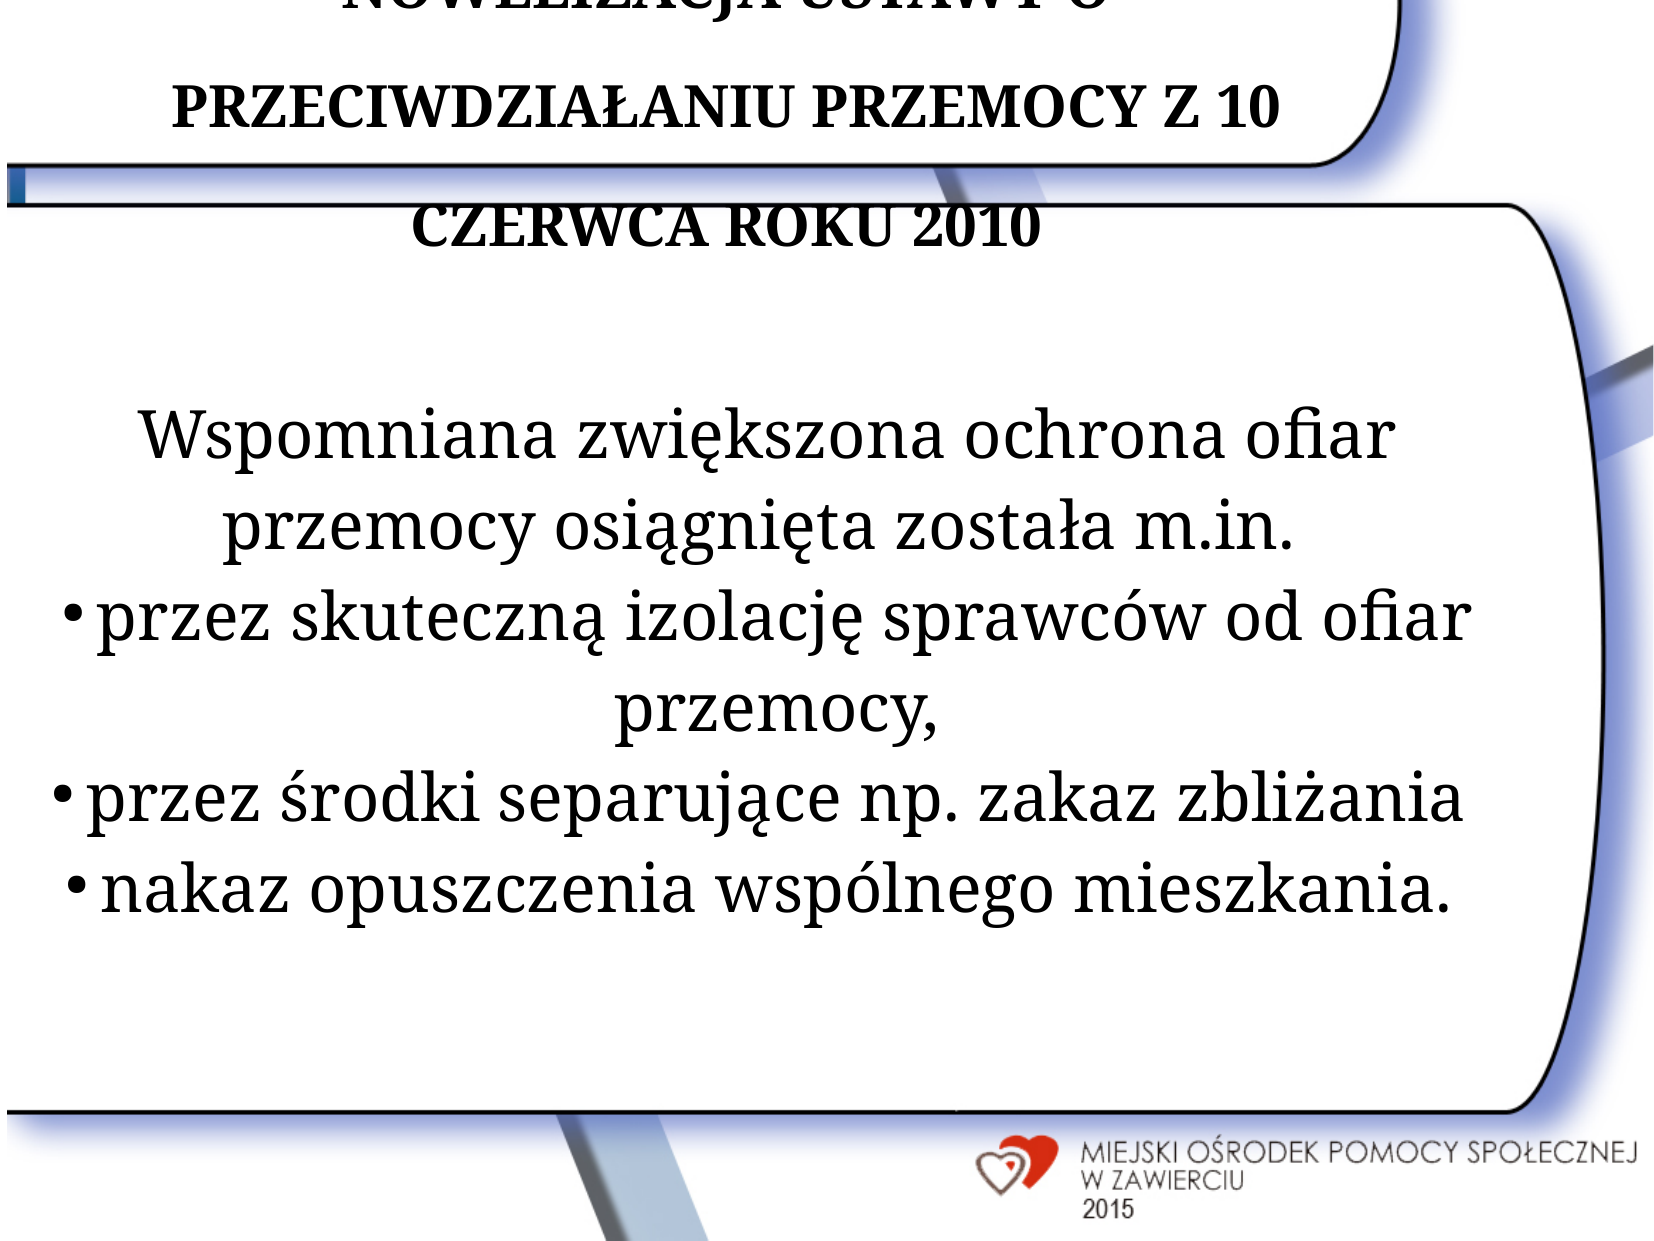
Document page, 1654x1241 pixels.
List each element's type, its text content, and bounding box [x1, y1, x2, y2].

title NOWELIZACJA USTAWY O PRZECIWDZIAŁANIU PRZEMOCY Z 10 CZERWCA ROKU 2010 [0, 0, 1430, 175]
picture [7, 0, 1654, 1241]
subtitle Wspomniana zwiększona ochrona ofiar przemocy osiągnięta została m.in. przez skuteczną izolację sprawców od ofiar przemocy, przez środki separujące np. zakaz zbliżania nakaz opuszczenia wspólnego mieszkania. [23, 220, 1512, 1099]
